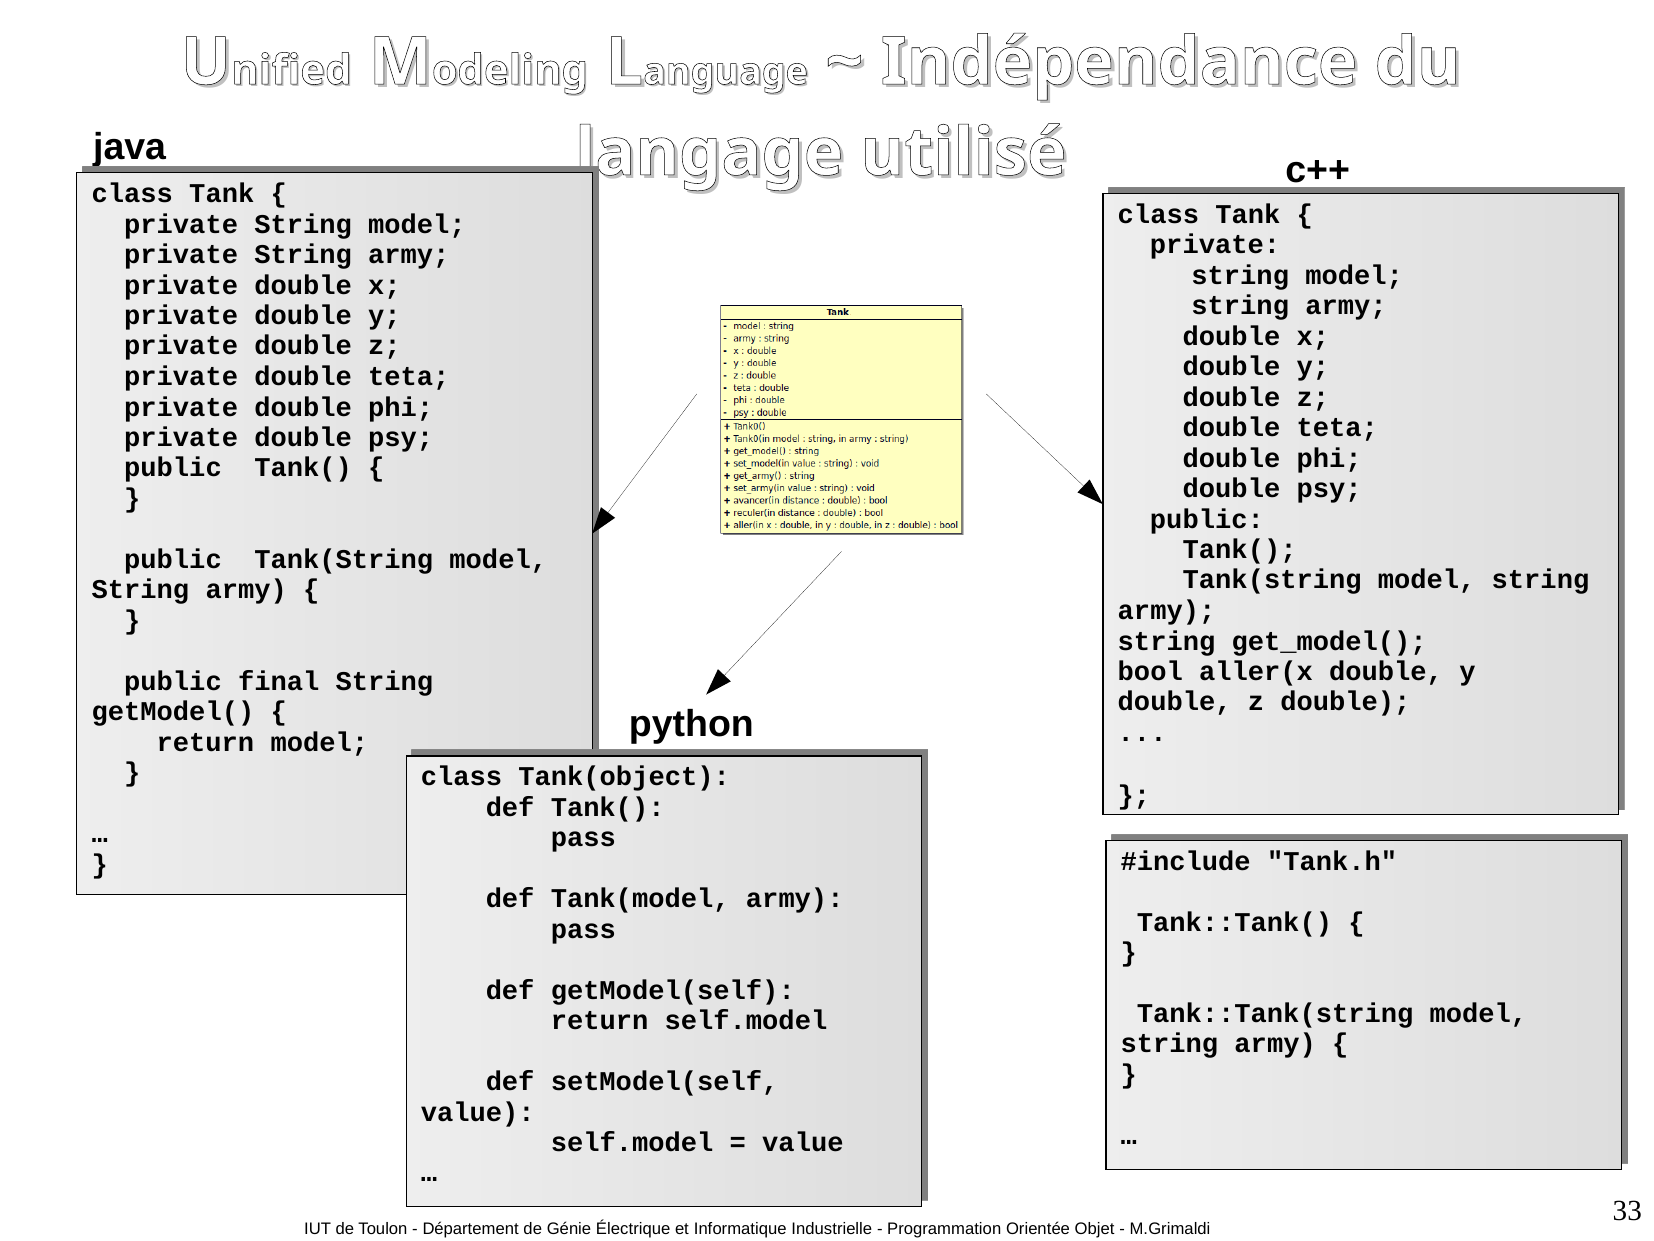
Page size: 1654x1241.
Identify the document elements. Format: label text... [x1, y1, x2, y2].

text_box c++ [1270, 141, 1455, 203]
text_box #include "Tank.h" Tank::Tank() { } Tank::Tank(string model, string army) { } … [1105, 840, 1622, 1170]
text_box class Tank(object): def Tank(): pass def Tank(model, army): pass def getModel(self): return self.model def setModel(self, value): self.model = value … [406, 755, 922, 1207]
text_box class Tank { private String model; private String army; private double x; private double y; private double z; private double teta; private double phi; private double psy; public Tank() { } public Tank(String model, String army) { } public final String getModel() { return model; } … } [76, 172, 593, 895]
title Unified Modeling Language ~ Indépendance du langage utilisé [76, 0, 1565, 210]
text_box class Tank { private: string model; string army; double x; double y; double z; double teta; double phi; double psy; public: Tank(); Tank(string model, string army); string get_model(); bool aller(x double, y double, z double); ... }; [1102, 193, 1619, 815]
picture [715, 299, 969, 541]
text_box java [78, 118, 263, 172]
text_box python [614, 694, 799, 756]
